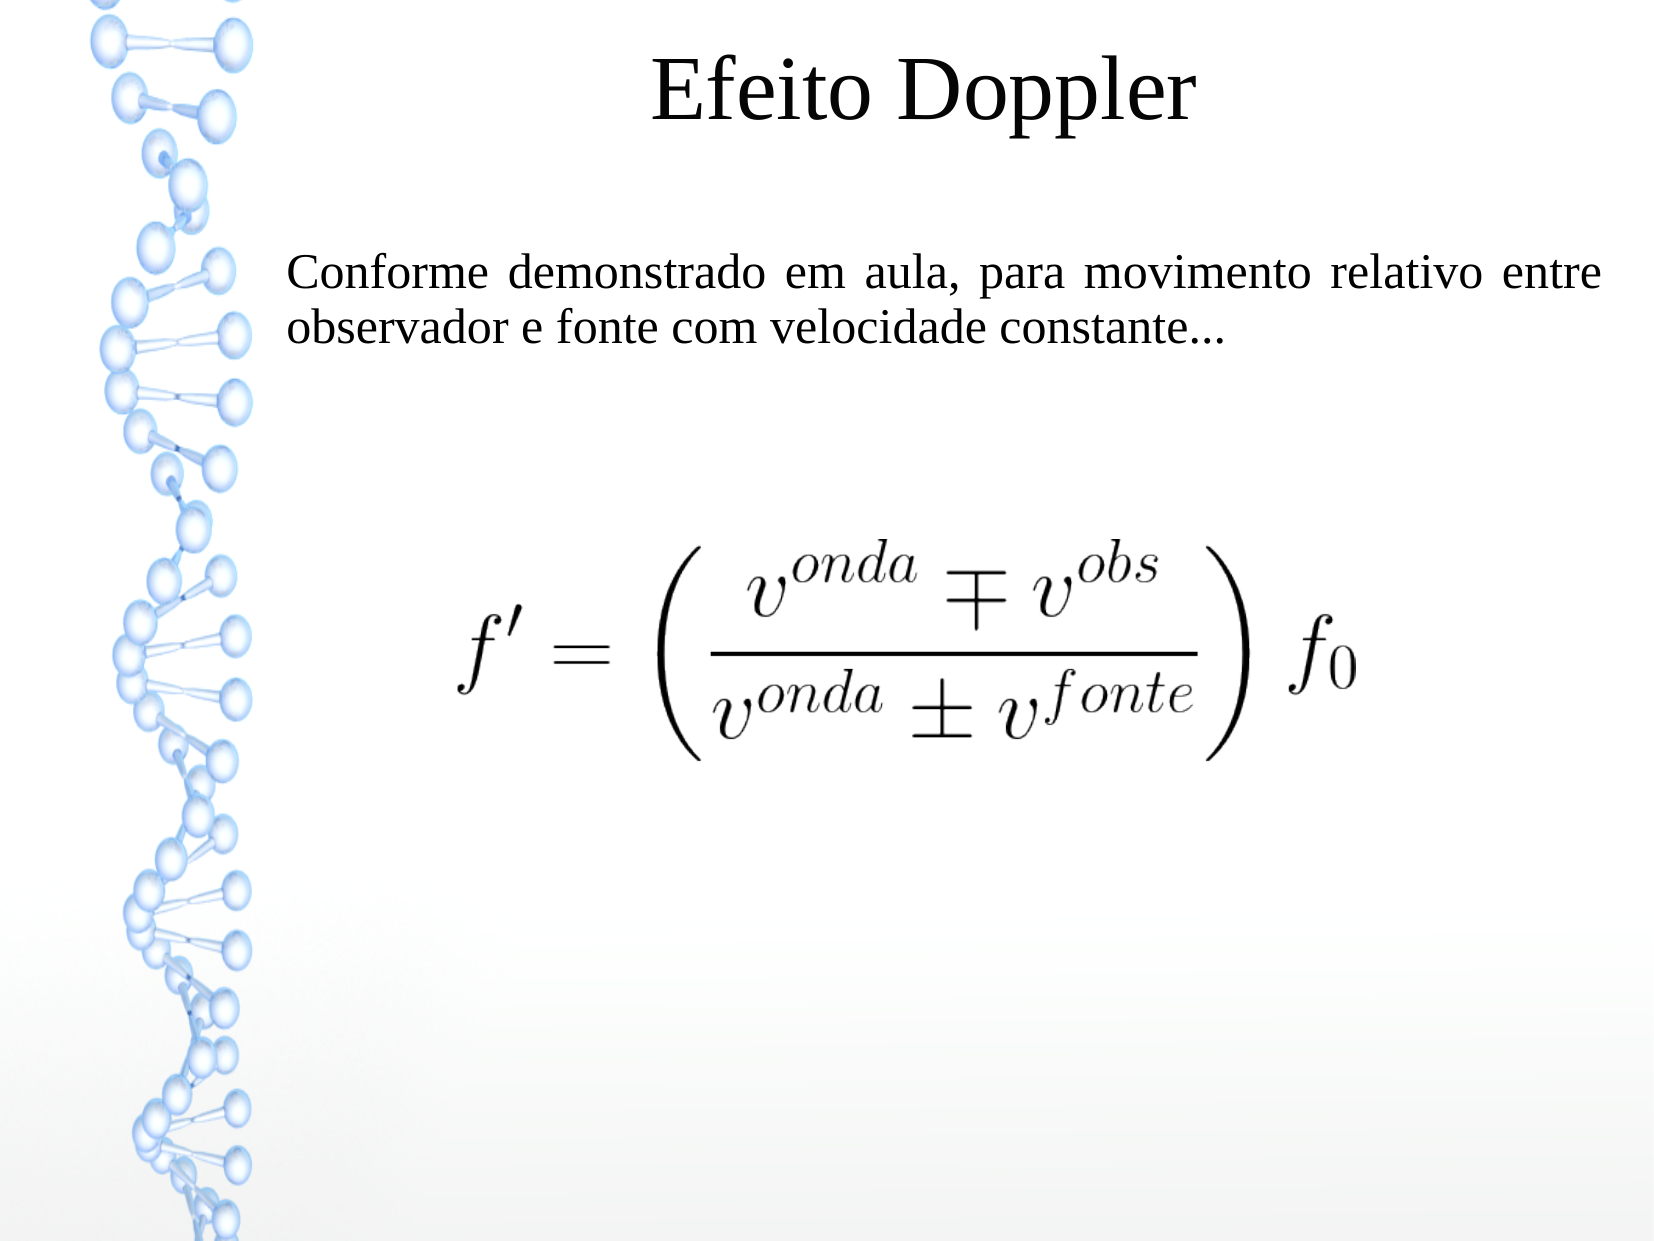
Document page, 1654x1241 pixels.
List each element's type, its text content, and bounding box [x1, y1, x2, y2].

title Efeito Doppler [265, 37, 1583, 140]
text_box Conforme demonstrado em aula, para movimento relativo entre observador e fonte com velocidade constante... [271, 236, 1619, 804]
picture [0, 0, 1654, 1241]
